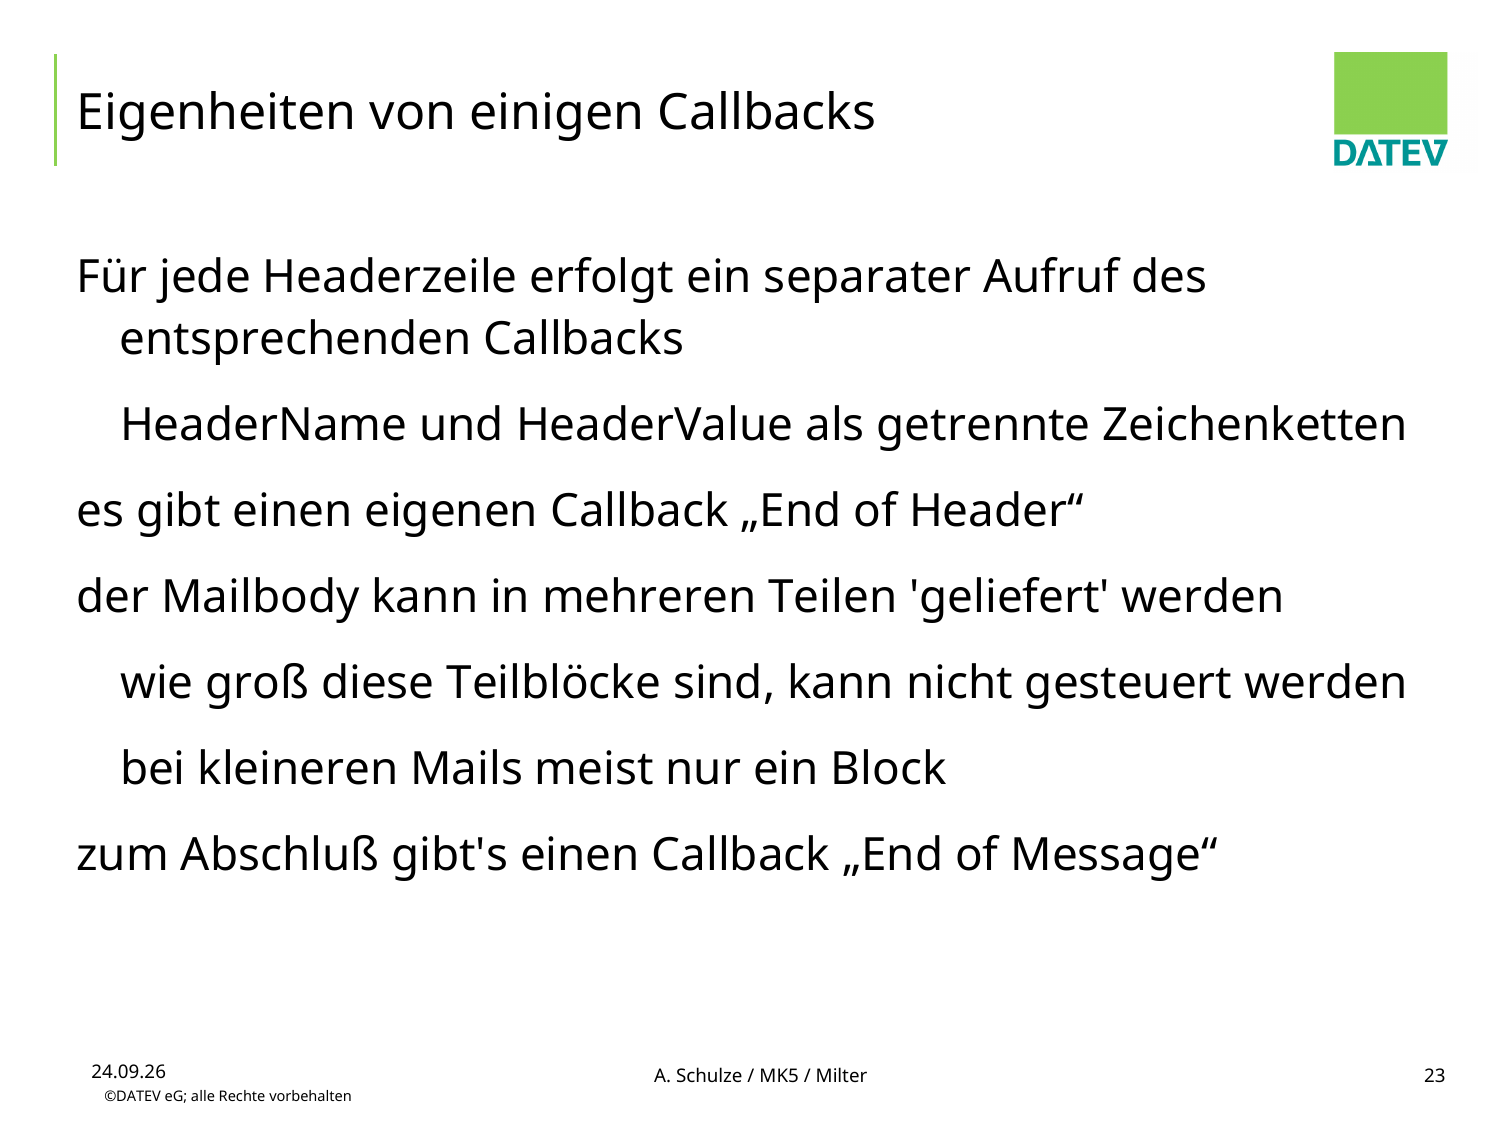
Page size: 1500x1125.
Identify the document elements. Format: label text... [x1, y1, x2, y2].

title Eigenheiten von einigen Callbacks [76, 39, 1235, 182]
picture [1333, 52, 1478, 173]
list Für jede Headerzeile erfolgt ein separater Aufruf des entsprechenden Callbacks HeaderName und HeaderValue als getrennte Zeichenketten es gibt einen eigenen Callback „End of Header“ der Mailbody kann in mehreren Teilen 'geliefert' werden wie groß diese Teilblöcke sind, kann nicht gesteuert werden bei kleineren Mails meist nur ein Block zum Abschluß gibt's einen Callback „End of Message“ [76, 243, 1447, 1026]
